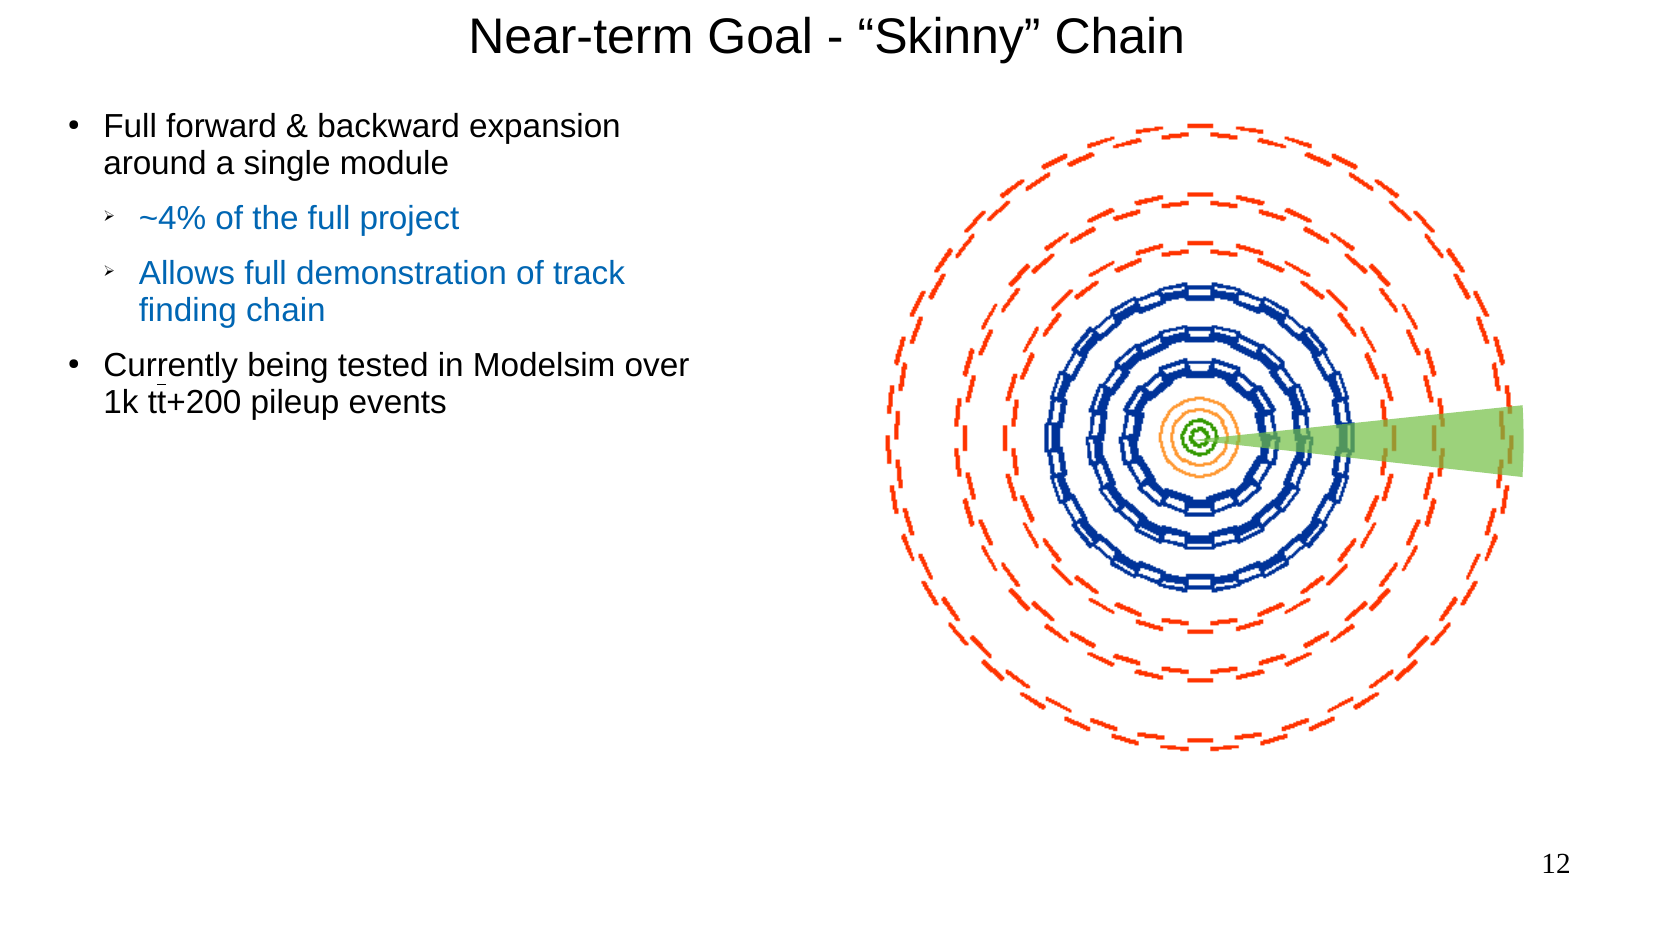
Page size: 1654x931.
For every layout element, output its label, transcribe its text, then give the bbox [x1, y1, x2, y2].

text_box [1192, 405, 1524, 478]
title Near-term Goal - “Skinny” Chain [82, 8, 1571, 65]
text_box Full forward & backward expansion around a single module ~4% of the full project Allows full demonstration of track finding chain Currently being tested in Modelsim over 1k tt+200 pileup events [53, 100, 733, 644]
picture [780, 94, 1548, 837]
